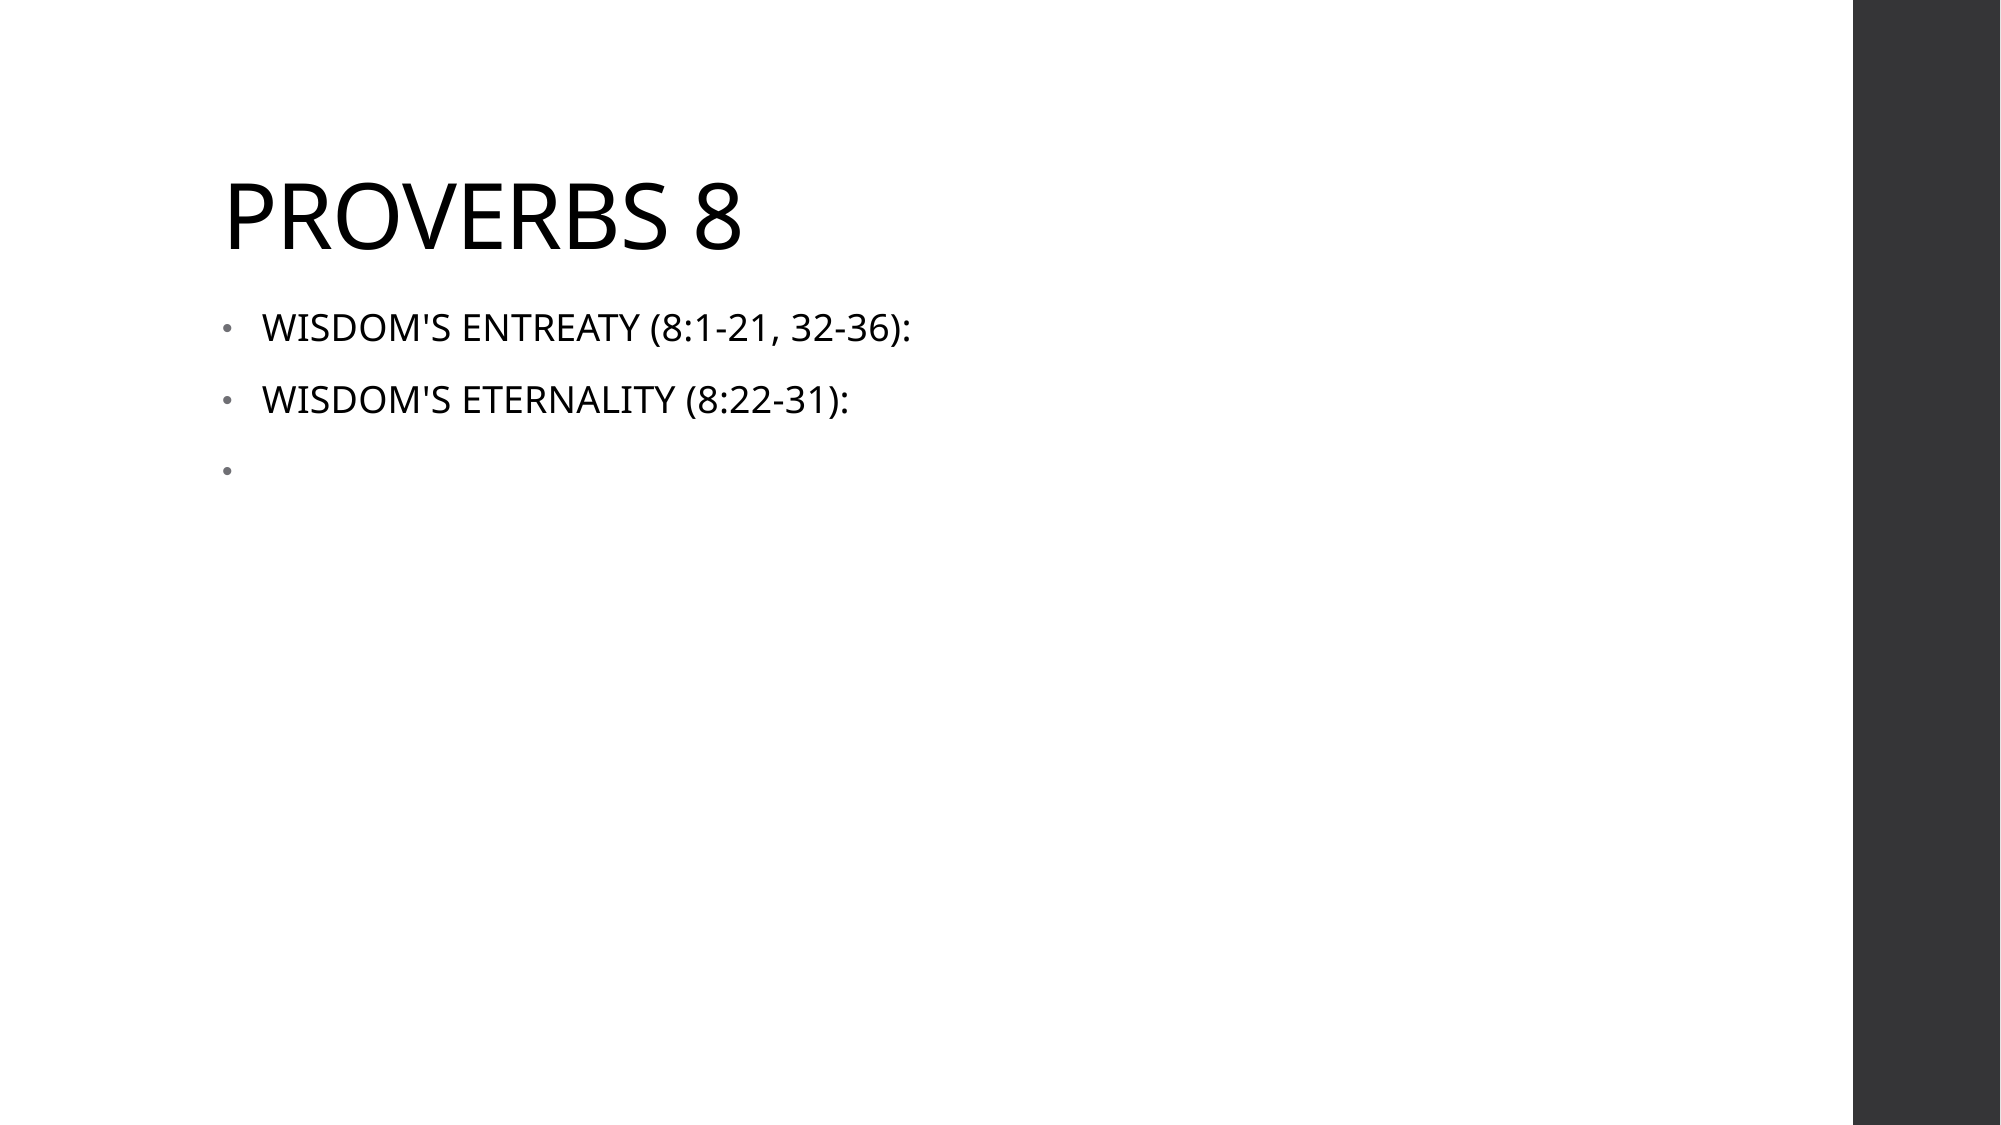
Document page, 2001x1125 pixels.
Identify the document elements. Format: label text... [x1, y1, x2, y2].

list WISDOM'S ENTREATY (8:1-21, 32-36): WISDOM'S ETERNALITY (8:22-31): [206, 299, 1617, 1014]
title PROVERBS 8 [206, 60, 1797, 278]
